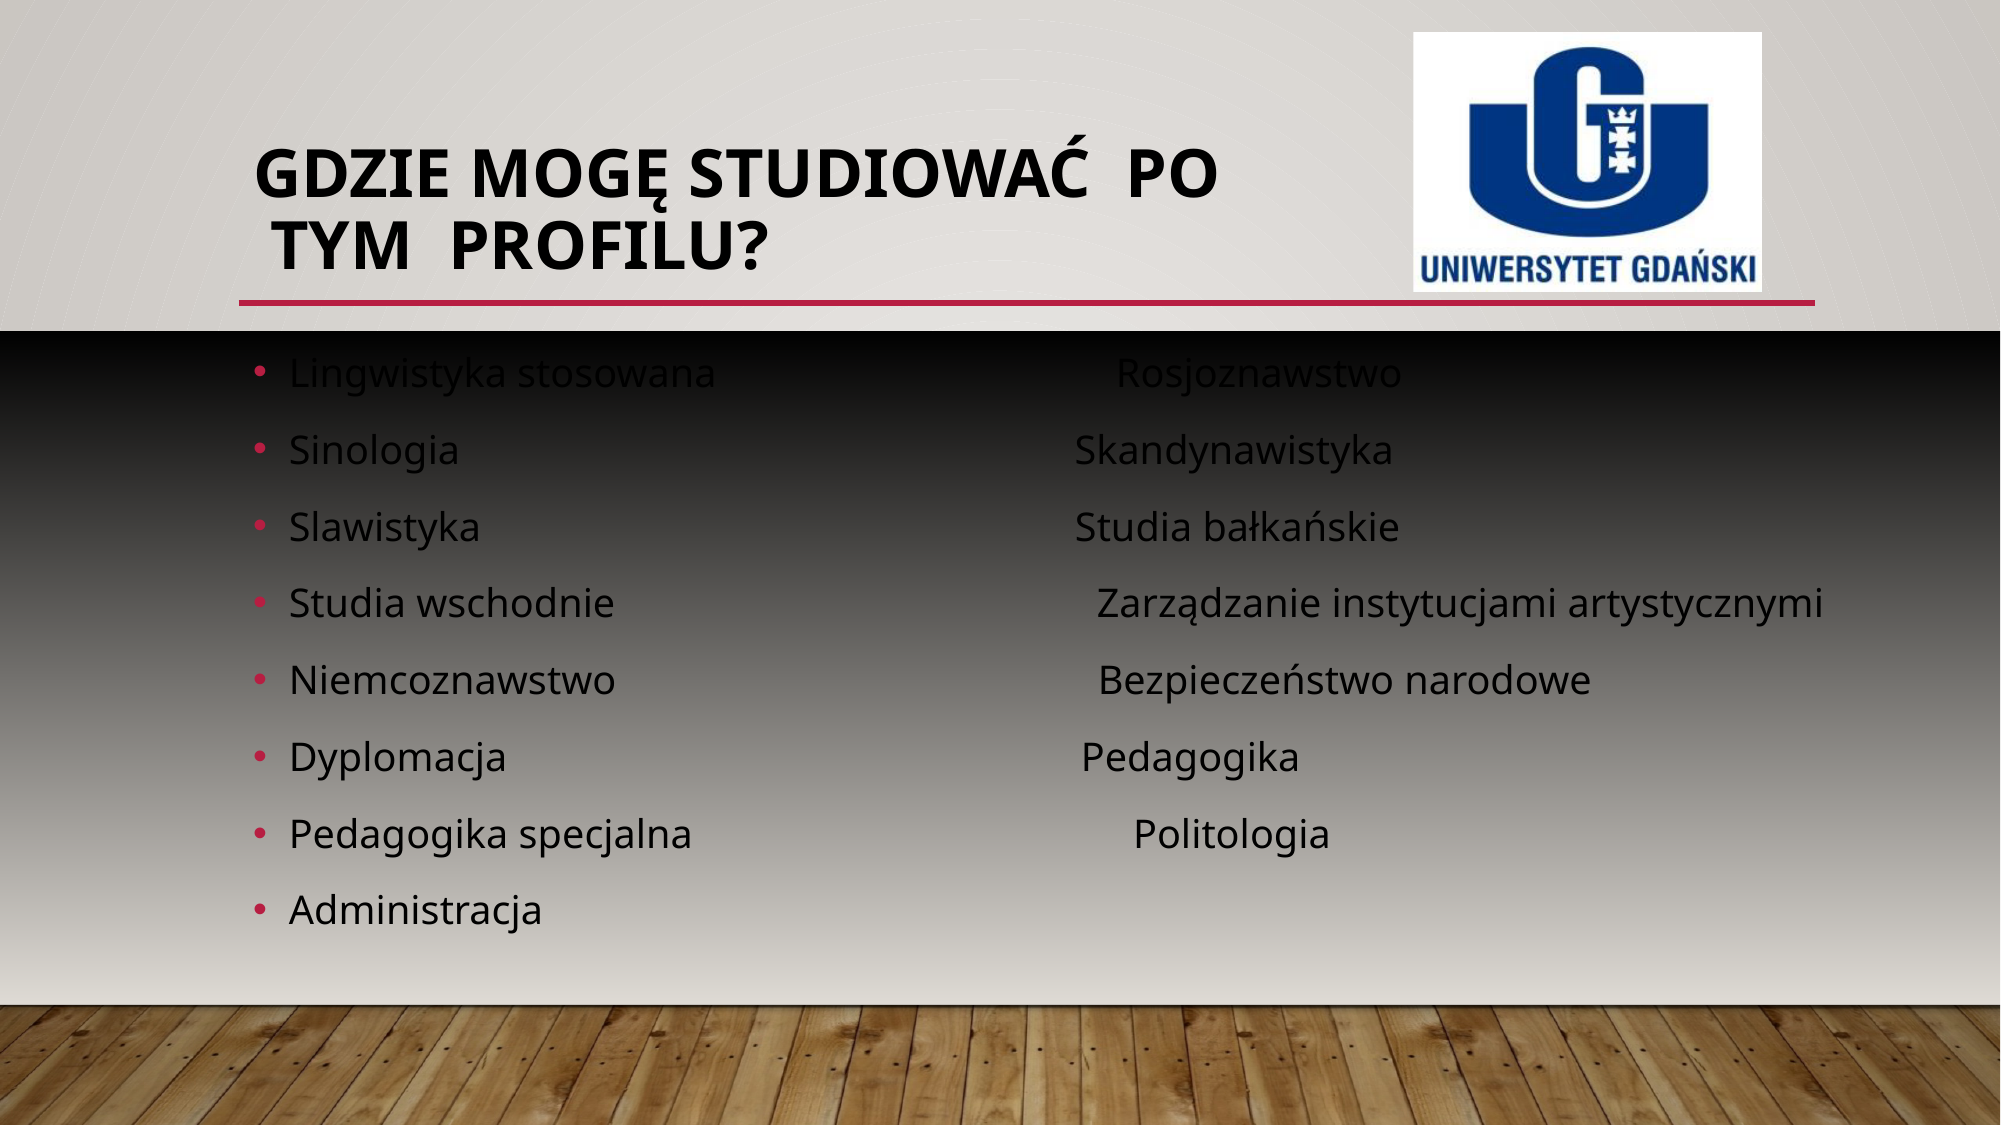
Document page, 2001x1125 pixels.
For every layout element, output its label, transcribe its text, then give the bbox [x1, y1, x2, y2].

picture [1413, 32, 1762, 292]
list Lingwistyka stosowana Rosjoznawstwo Sinologia Skandynawistyka Slawistyka Studia bałkańskie Studia wschodnie Zarządzanie instytucjami artystycznymi Niemcoznawstwo Bezpieczeństwo narodowe Dyplomacja Pedagogika Pedagogika specjalna Politologia Administracja [238, 330, 1844, 994]
title Gdzie mogę studiować po tym profilu? [238, 131, 1814, 305]
